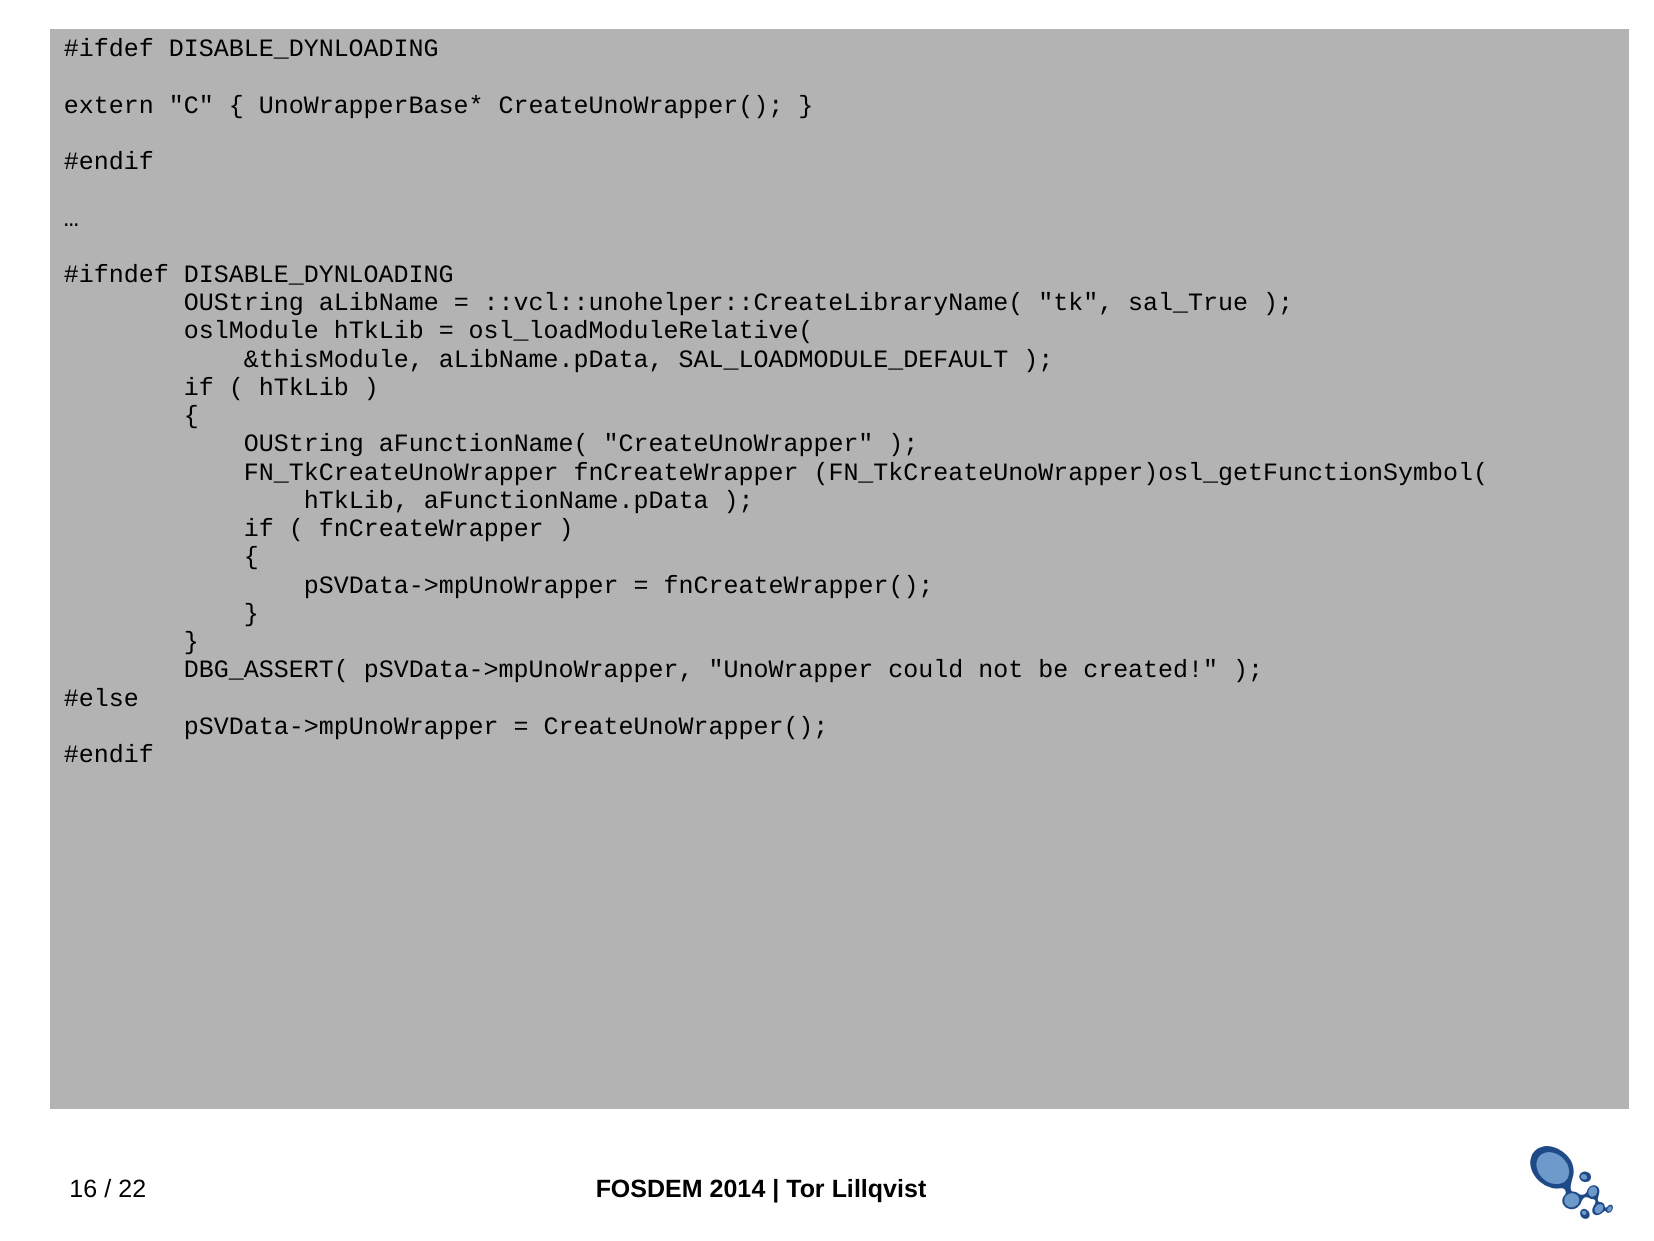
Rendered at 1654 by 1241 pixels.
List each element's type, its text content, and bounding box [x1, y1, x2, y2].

picture [1530, 1146, 1613, 1219]
table_header #ifdef DISABLE_DYNLOADING extern "C" { UnoWrapperBase* CreateUnoWrapper(); } #endif … #ifndef DISABLE_DYNLOADING OUString aLibName = ::vcl::unohelper::CreateLibraryName( "tk", sal_True ); oslModule hTkLib = osl_loadModuleRelative( &thisModule, aLibName.pData, SAL_LOADMODULE_DEFAULT ); if ( hTkLib ) { OUString aFunctionName( "CreateUnoWrapper" ); FN_TkCreateUnoWrapper fnCreateWrapper (FN_TkCreateUnoWrapper)osl_getFunctionSymbol( hTkLib, aFunctionName.pData ); if ( fnCreateWrapper ) { pSVData->mpUnoWrapper = fnCreateWrapper(); } } DBG_ASSERT( pSVData->mpUnoWrapper, "UnoWrapper could not be created!" ); #else pSVData->mpUnoWrapper = CreateUnoWrapper(); #endif [50, 29, 1629, 1109]
